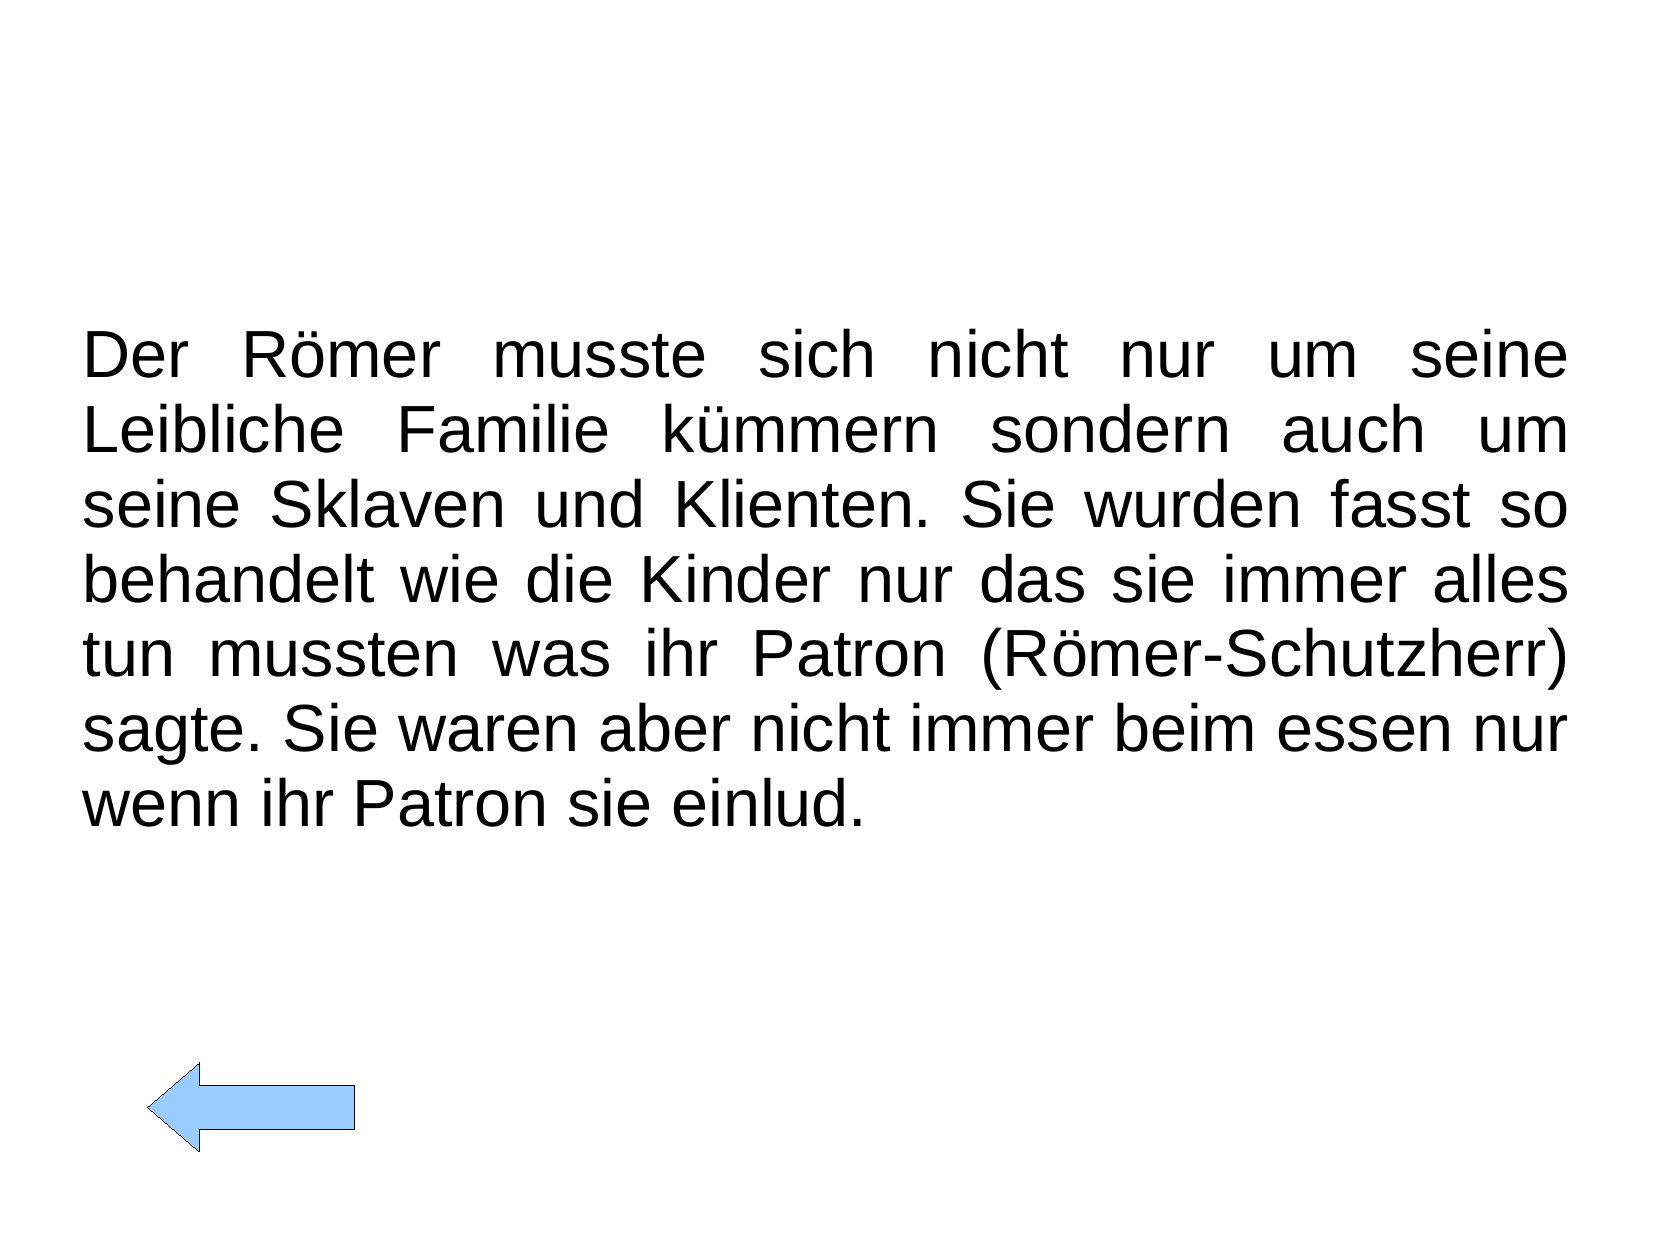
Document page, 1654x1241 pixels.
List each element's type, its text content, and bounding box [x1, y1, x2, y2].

subtitle Der Römer musste sich nicht nur um seine Leibliche Familie kümmern sondern auch um seine Sklaven und Klienten. Sie wurden fasst so behandelt wie die Kinder nur das sie immer alles tun mussten was ihr Patron (Römer-Schutzherr) sagte. Sie waren aber nicht immer beim essen nur wenn ihr Patron sie einlud. [82, 56, 1571, 1102]
text_box [147, 1062, 355, 1152]
